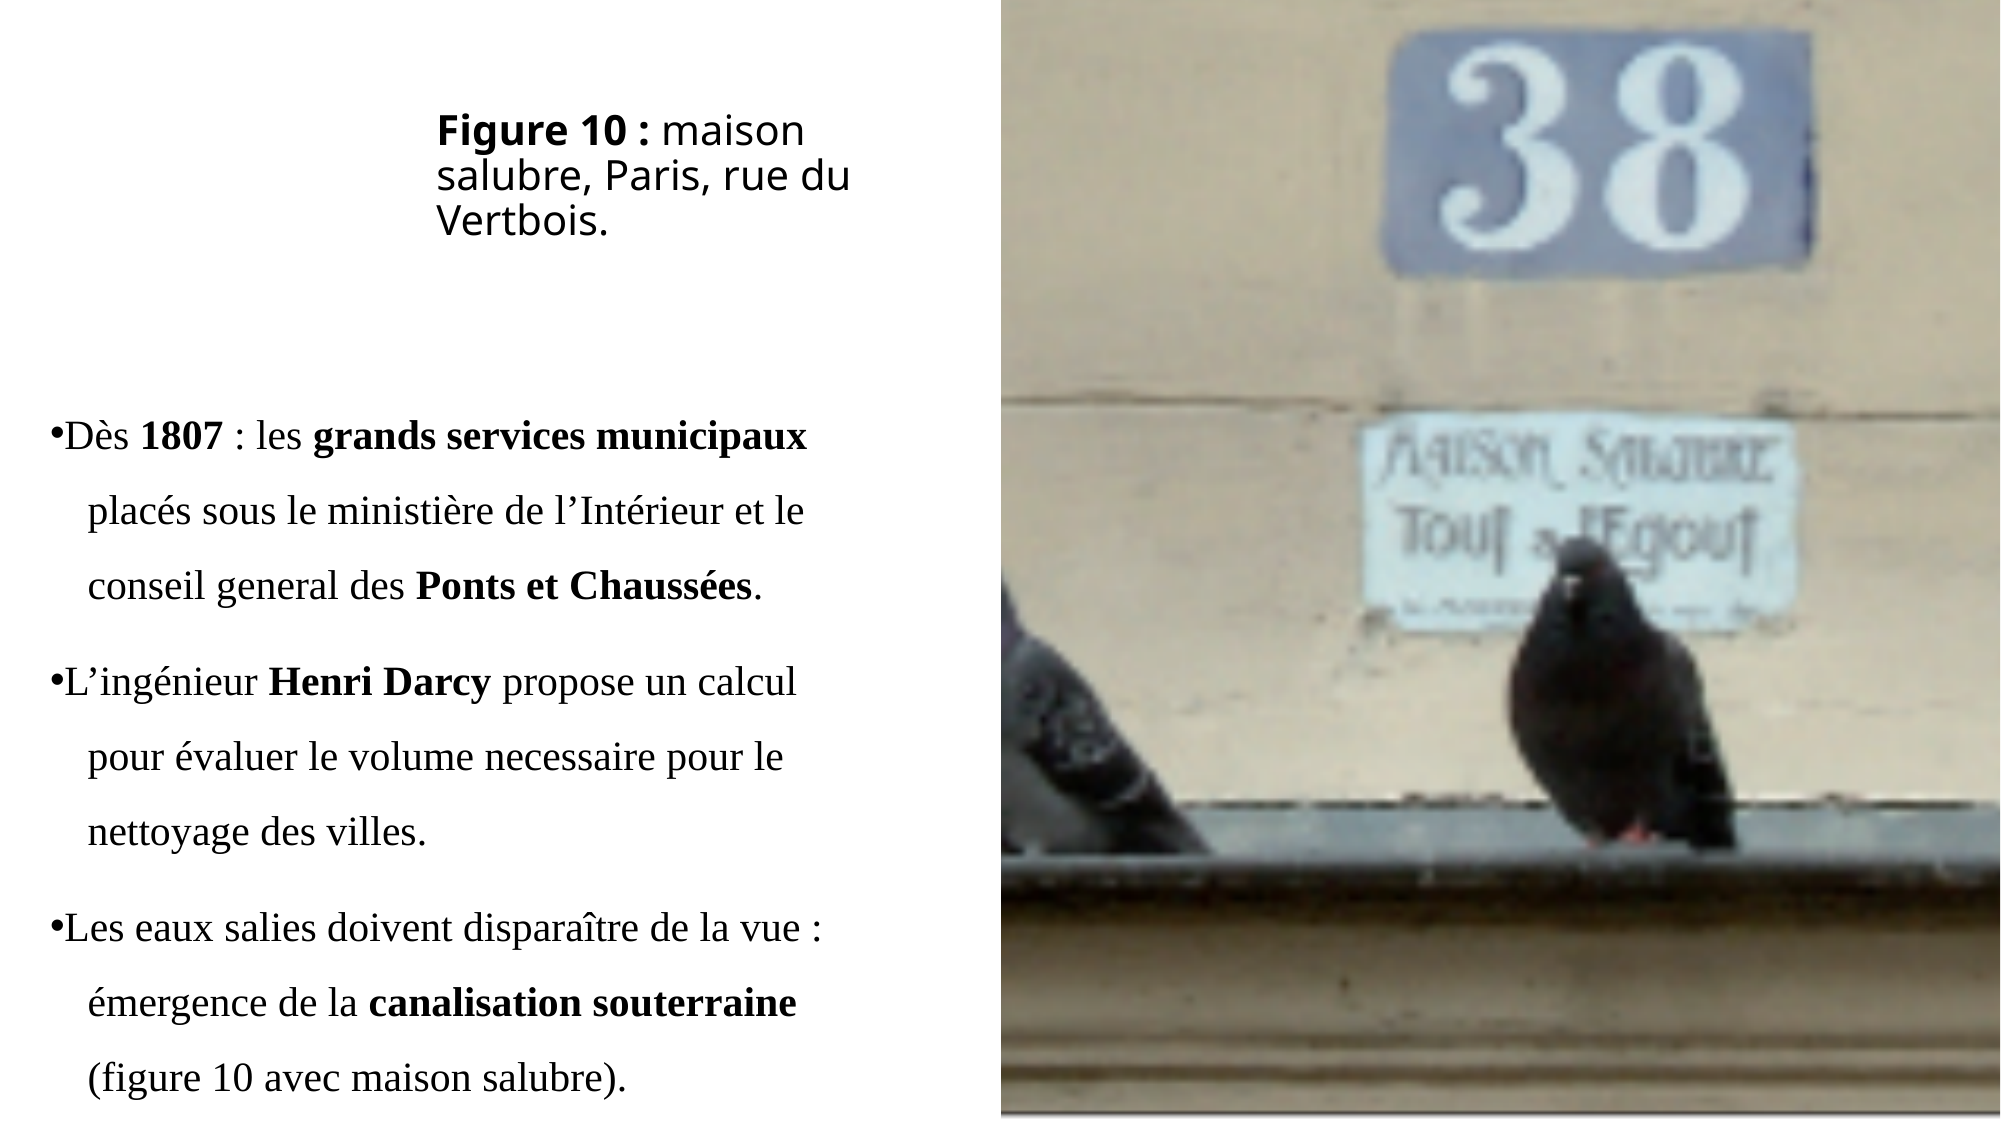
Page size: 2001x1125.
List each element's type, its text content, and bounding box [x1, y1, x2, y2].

title Figure 10 : maison salubre, Paris, rue du Vertbois. [421, 98, 955, 256]
list Dès 1807 : les grands services municipaux placés sous le ministière de l’Intérieur et le conseil general des Ponts et Chaussées. L’ingénieur Henri Darcy propose un calcul pour évaluer le volume necessaire pour le nettoyage des villes. Les eaux salies doivent disparaître de la vue : émergence de la canalisation souterraine (figure 10 avec maison salubre). [34, 375, 890, 1125]
picture [1001, 0, 2000, 1125]
